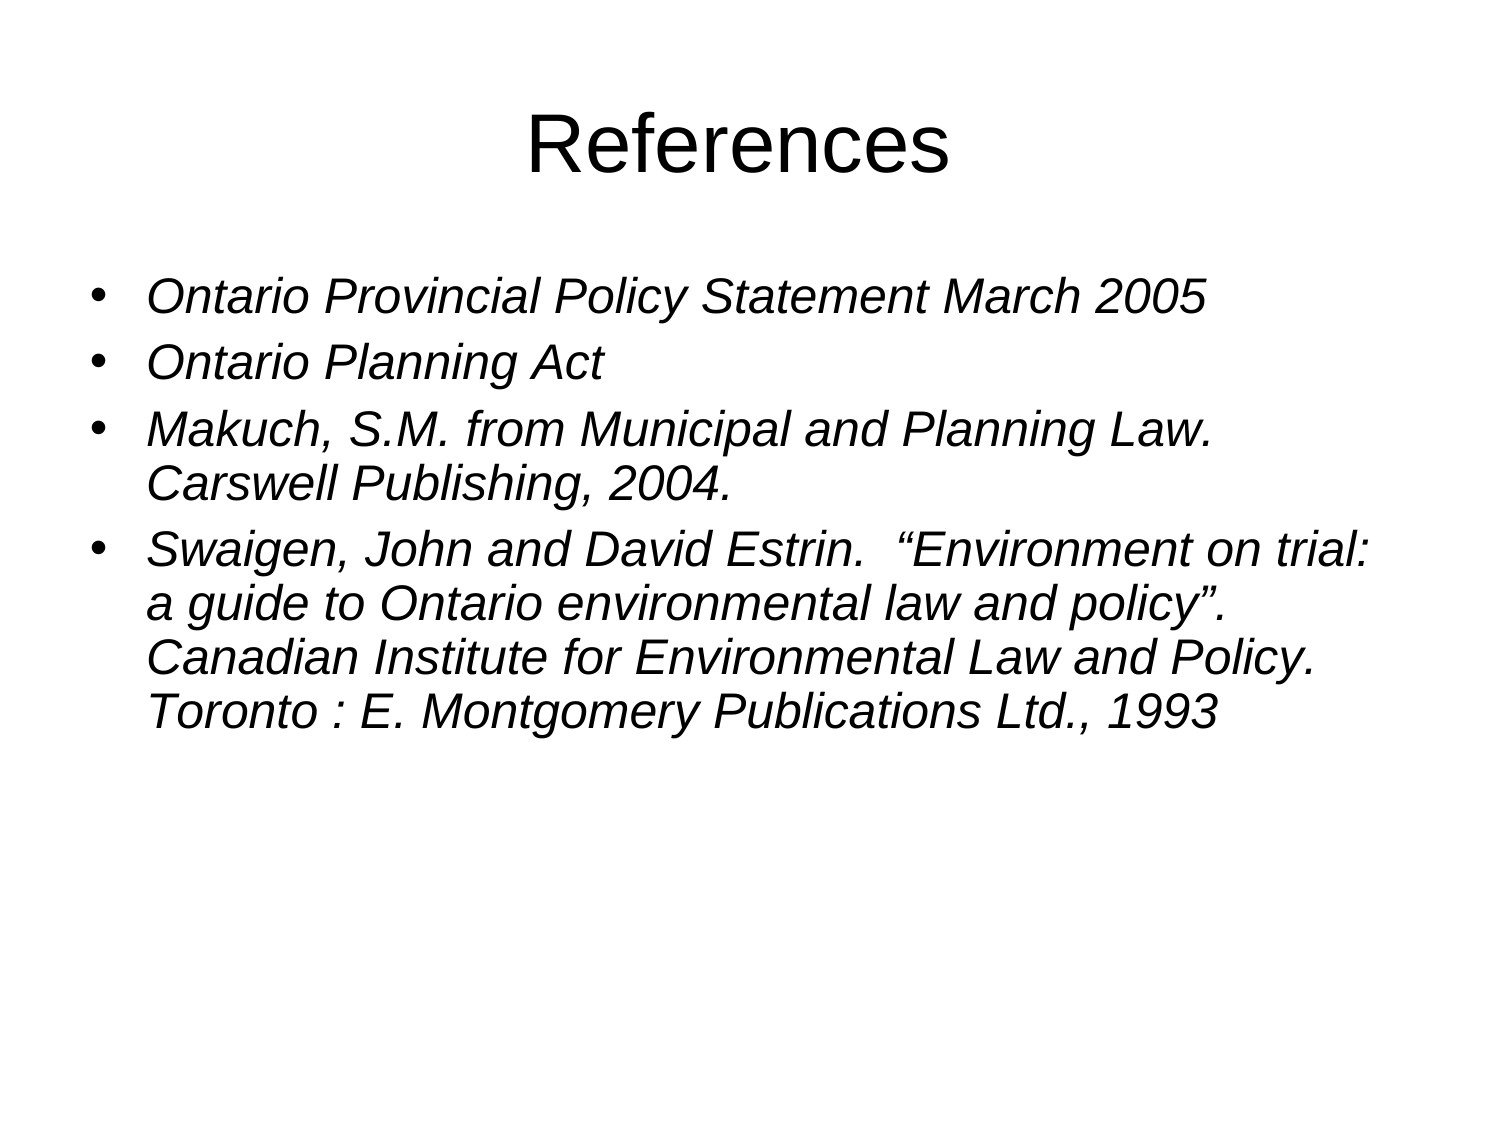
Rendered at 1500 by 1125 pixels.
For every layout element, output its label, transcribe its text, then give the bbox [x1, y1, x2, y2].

list Ontario Provincial Policy Statement March 2005 Ontario Planning Act Makuch, S.M. from Municipal and Planning Law. Carswell Publishing, 2004. Swaigen, John and David Estrin. “Environment on trial: a guide to Ontario environmental law and policy”. Canadian Institute for Environmental Law and Policy. Toronto : E. Montgomery Publications Ltd., 1993 [75, 262, 1426, 1005]
title References [75, 45, 1426, 233]
